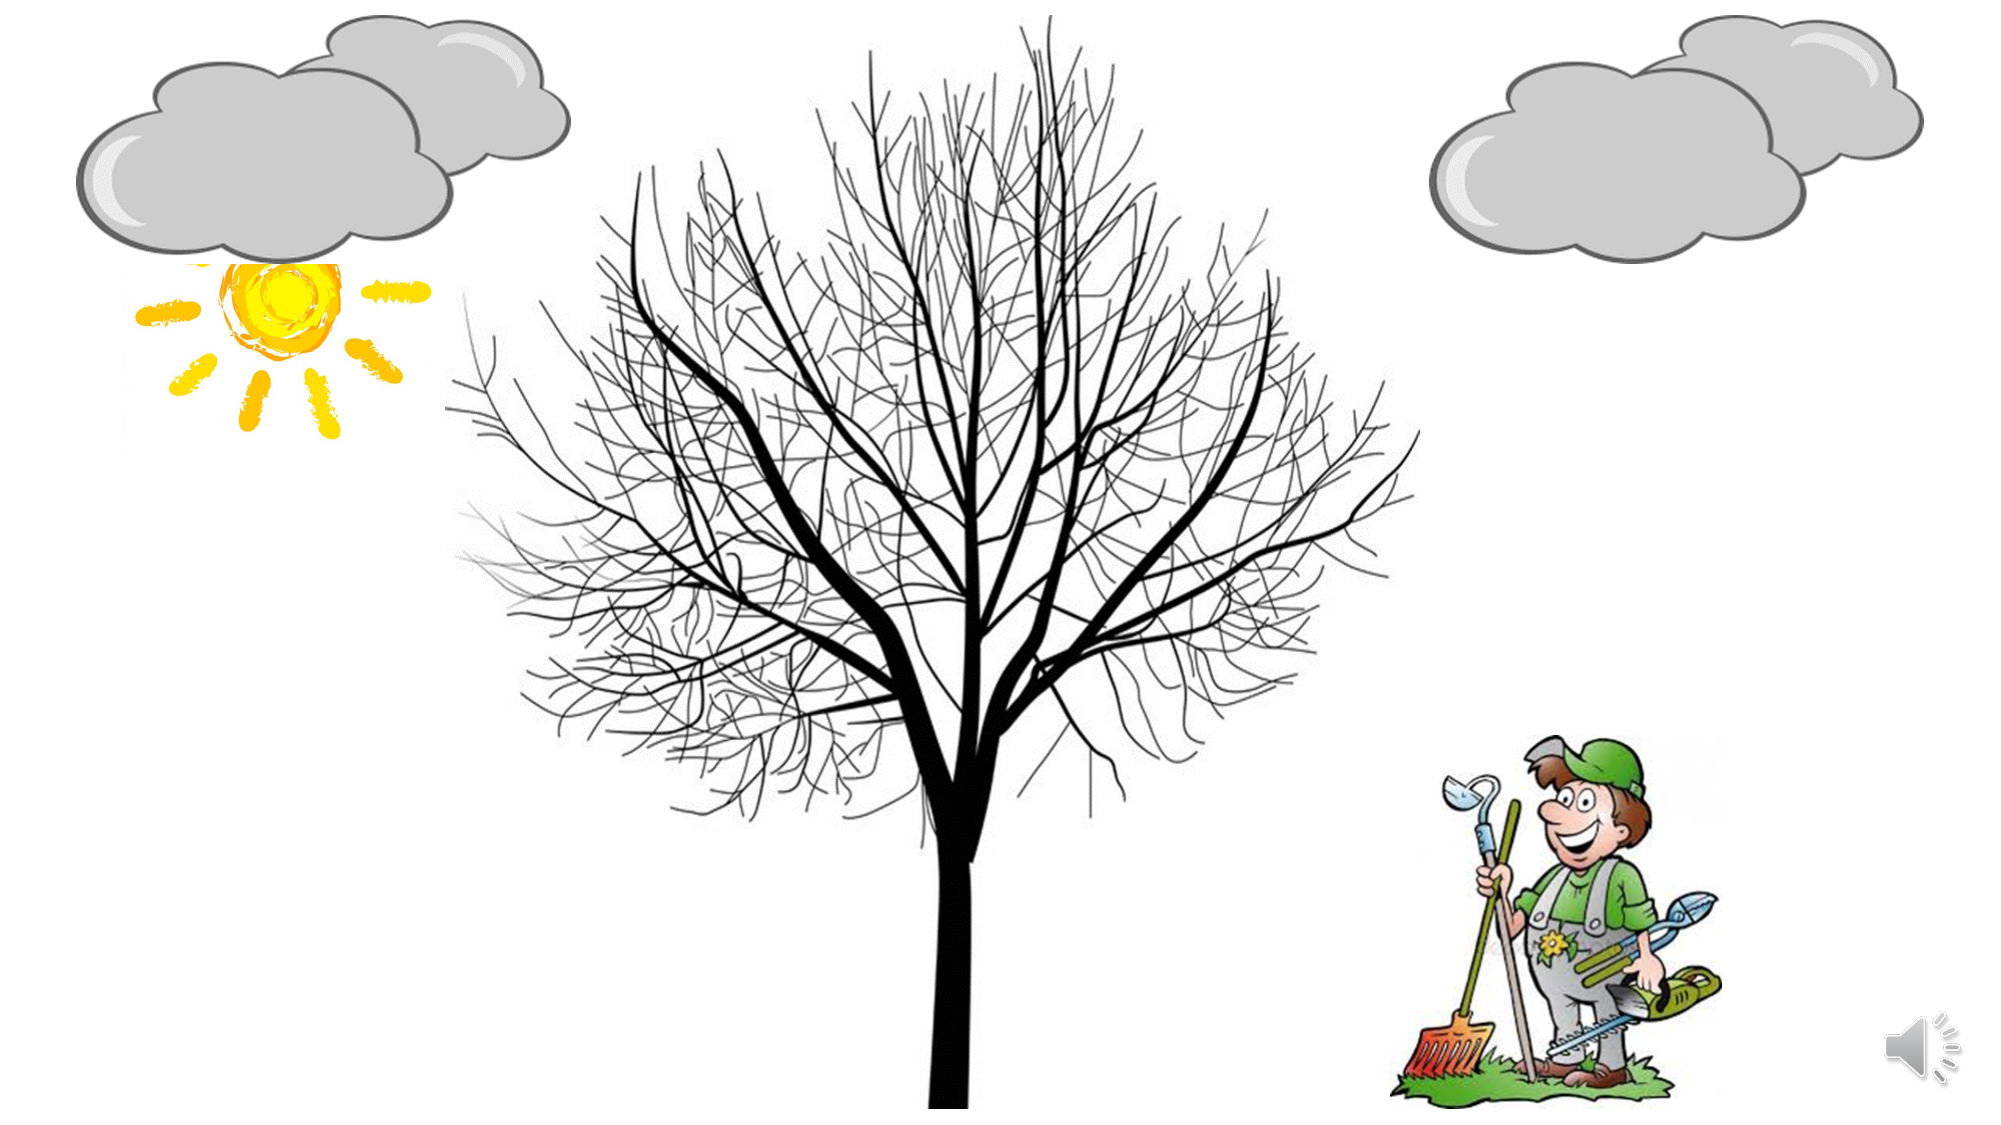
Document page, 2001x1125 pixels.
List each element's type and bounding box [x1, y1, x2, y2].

picture [1884, 1009, 1965, 1090]
picture [1429, 15, 1924, 264]
picture [76, 15, 1722, 1109]
